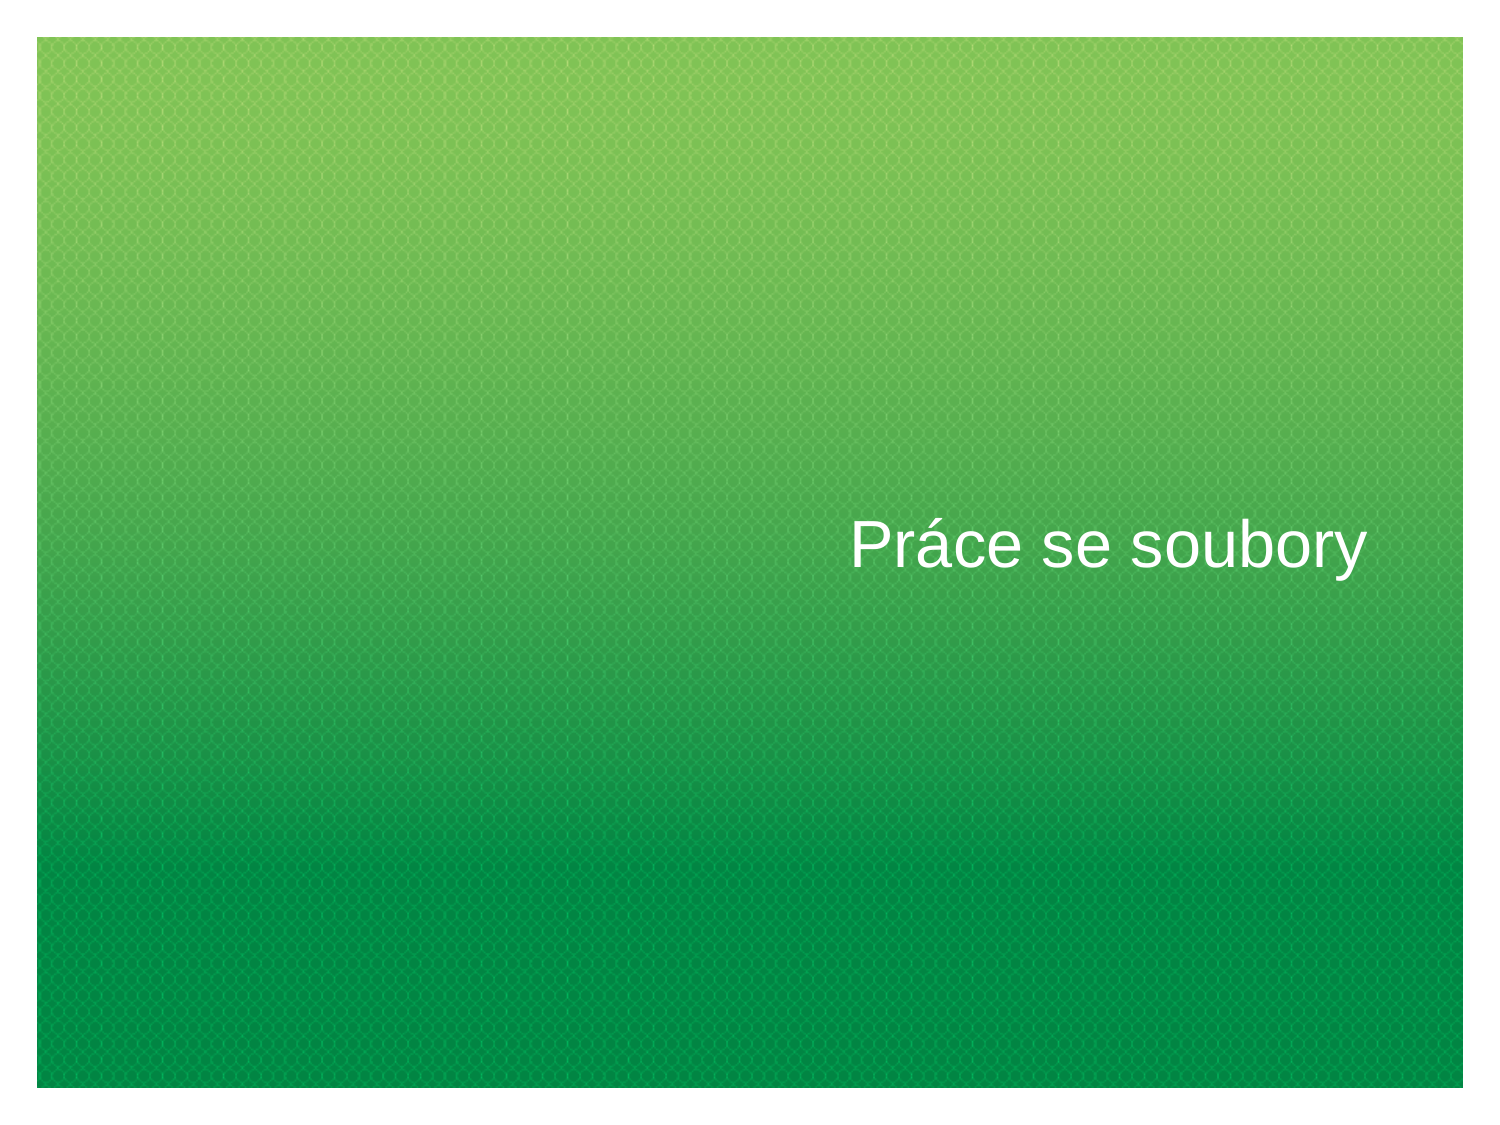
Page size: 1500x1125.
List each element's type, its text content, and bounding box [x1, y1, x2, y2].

picture [37, 37, 1463, 1088]
title Práce se soubory [135, 450, 1369, 638]
